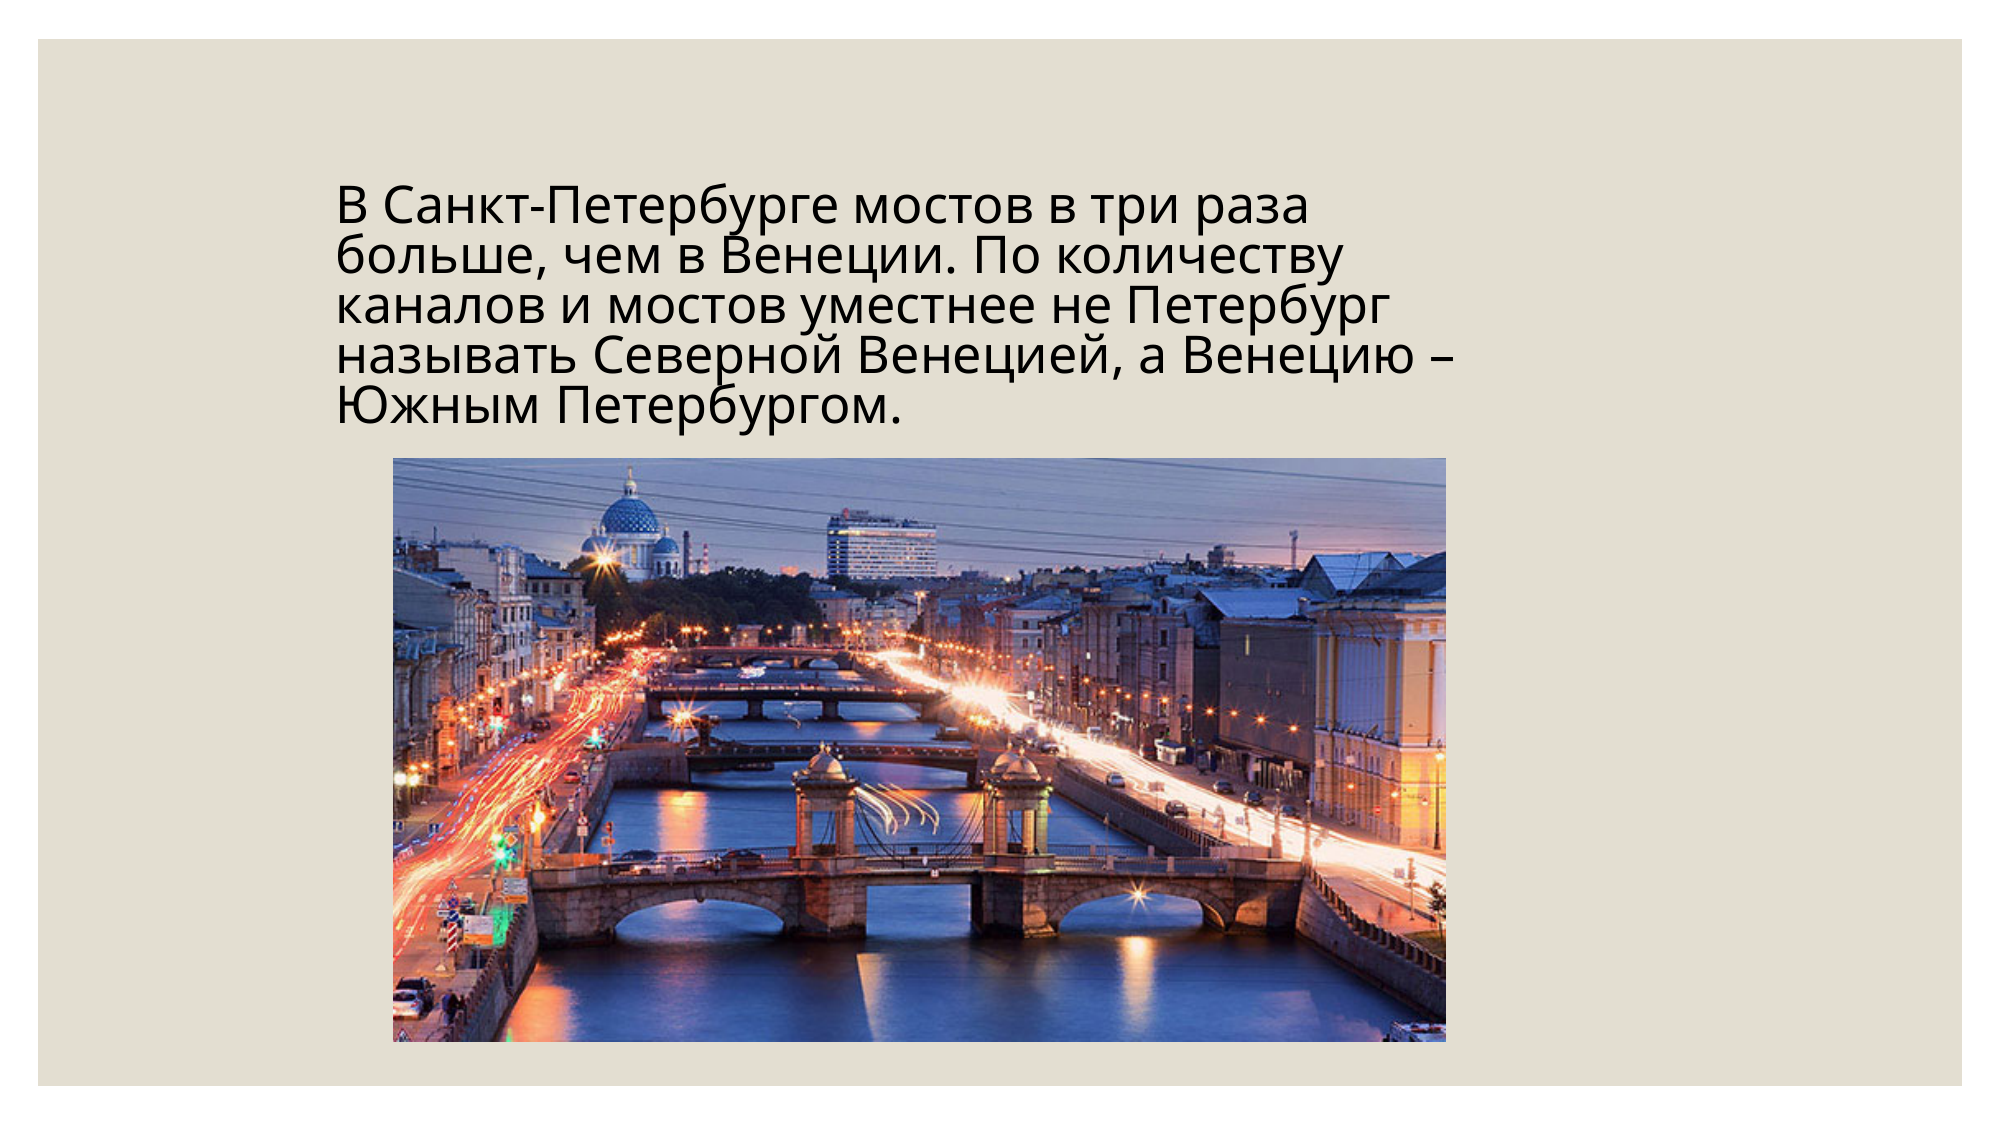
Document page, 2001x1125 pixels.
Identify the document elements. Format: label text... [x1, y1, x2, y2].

list В Санкт-Петербурге мостов в три раза больше, чем в Венеции. По количеству каналов и мостов уместнее не Петербург называть Северной Венецией, а Венецию – Южным Петербургом. [320, 176, 1519, 529]
picture [393, 458, 1446, 1042]
